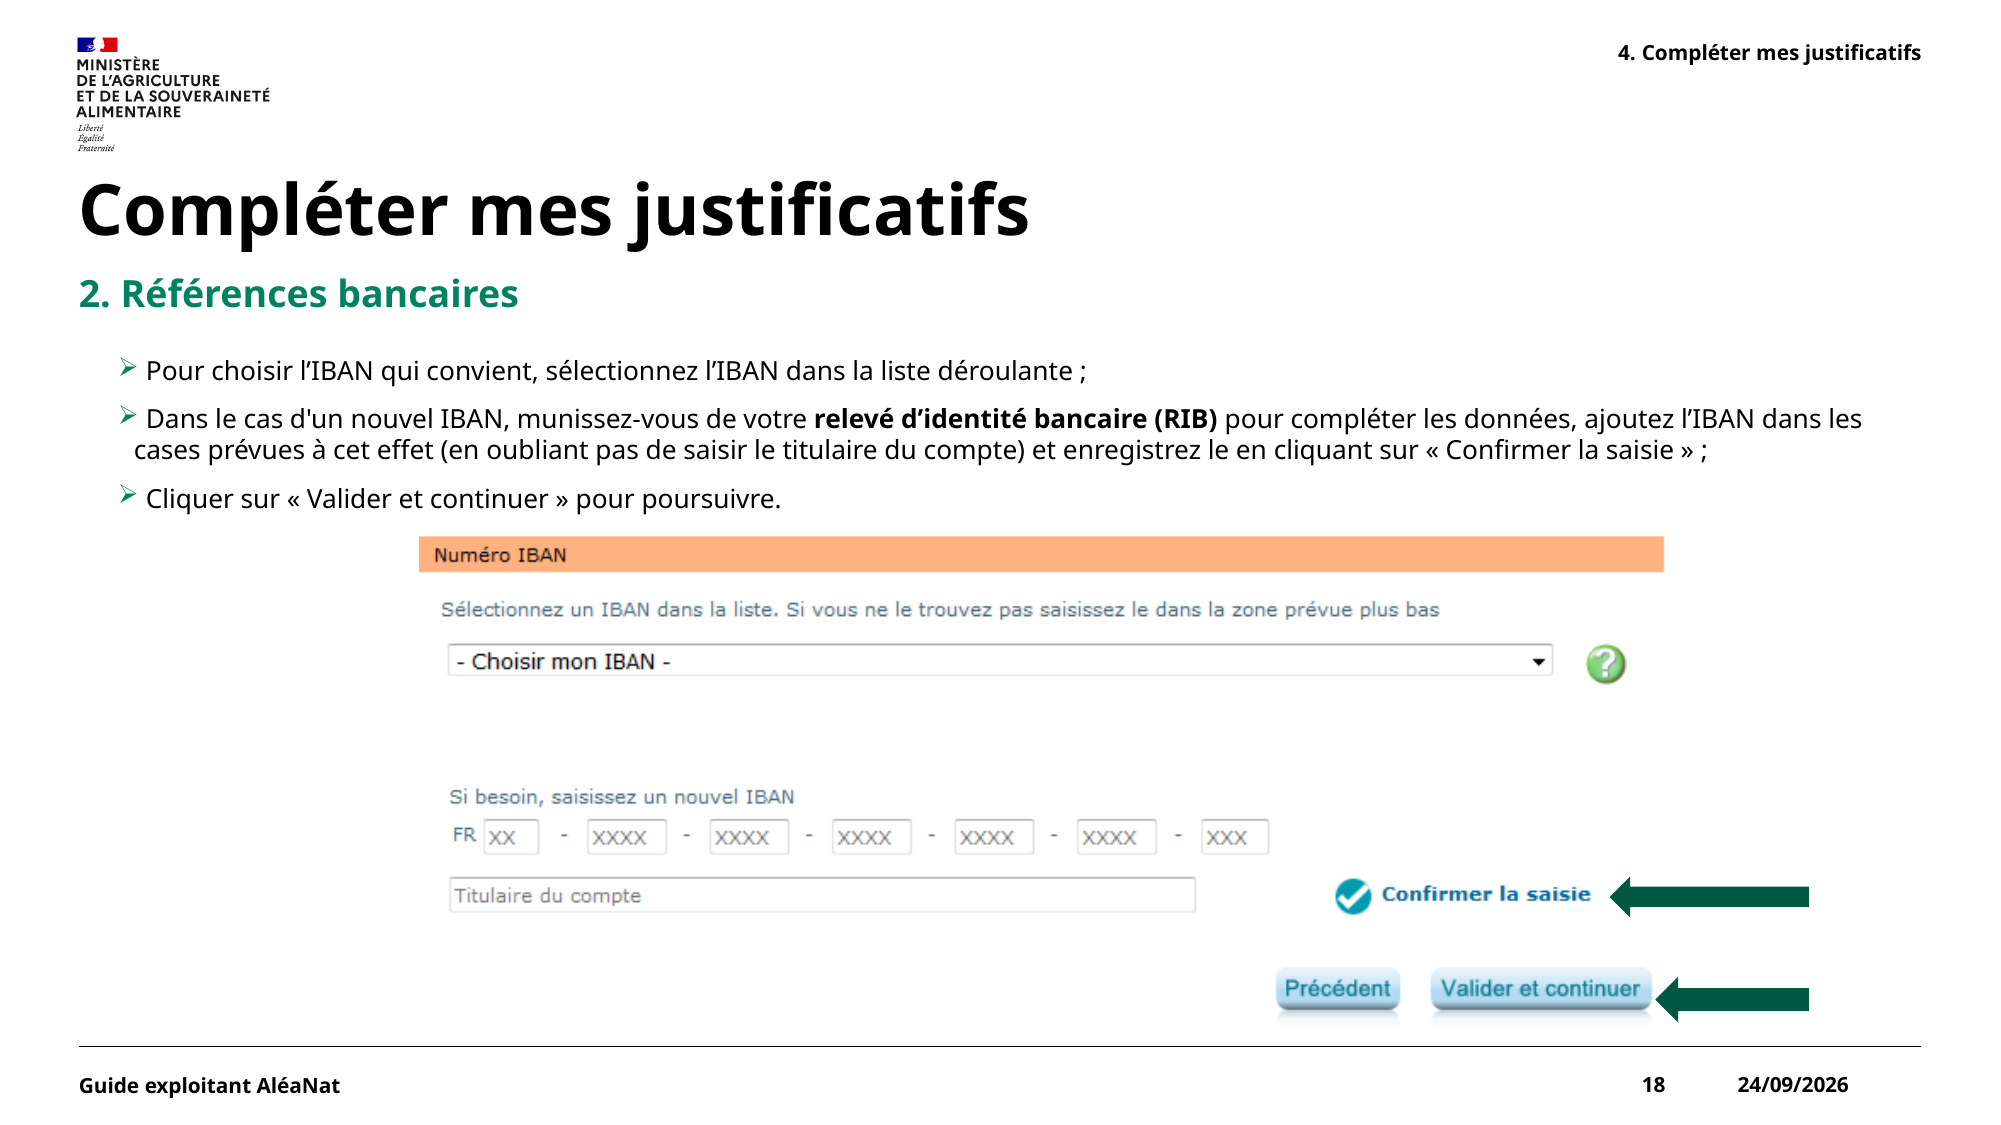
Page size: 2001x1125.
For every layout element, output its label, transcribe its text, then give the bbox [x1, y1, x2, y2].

list Pour choisir l’IBAN qui convient, sélectionnez l’IBAN dans la liste déroulante ; Dans le cas d'un nouvel IBAN, munissez-vous de votre relevé d’identité bancaire (RIB) pour compléter les données, ajoutez l’IBAN dans les cases prévues à cet effet (en oubliant pas de saisir le titulaire du compte) et enregistrez le en cliquant sur « Confirmer la saisie » ; Cliquer sur « Valider et continuer » pour poursuivre. [78, 354, 1922, 1034]
footer Guide exploitant AléaNat [78, 1046, 1371, 1125]
picture [63, 23, 284, 165]
picture [419, 535, 1666, 1034]
list Compléter mes justificatifs [724, 39, 1922, 119]
list 2. Références bancaires [78, 270, 1922, 344]
title Compléter mes justificatifs [78, 165, 1922, 260]
